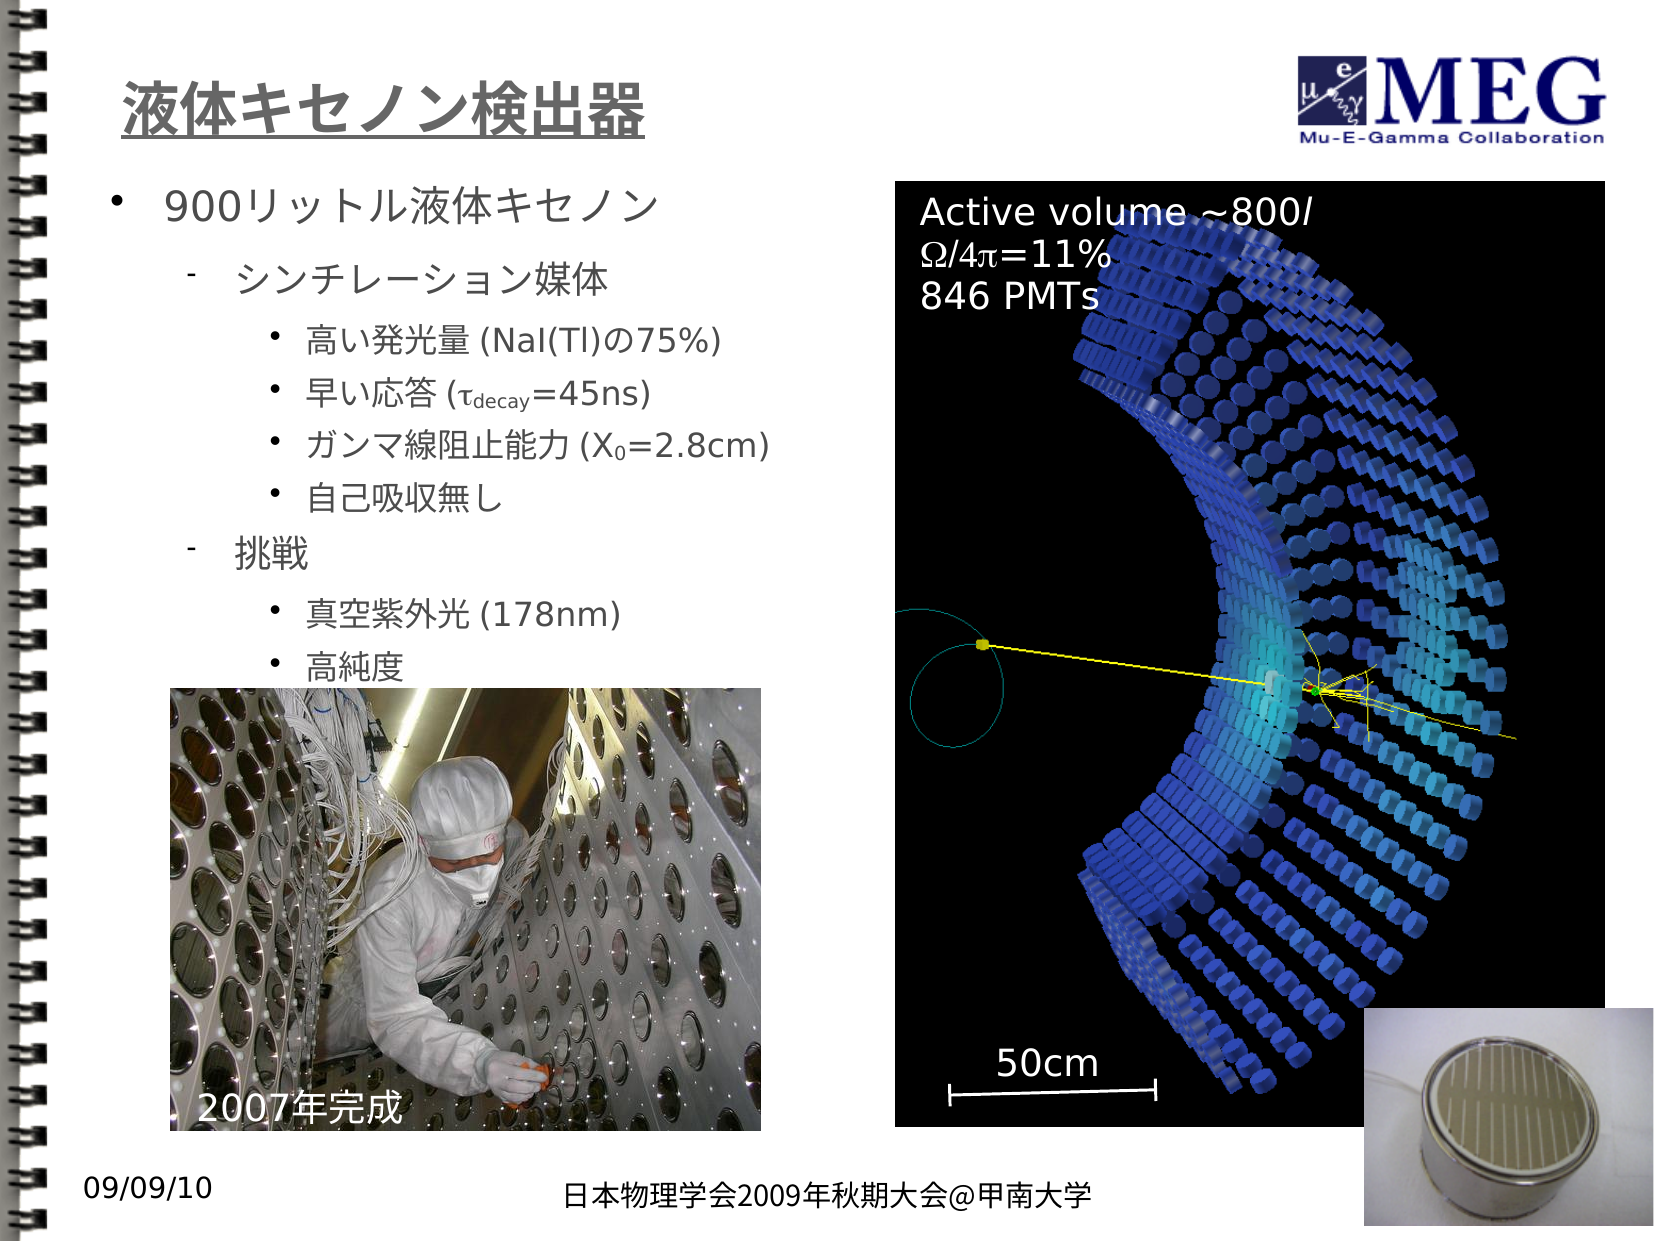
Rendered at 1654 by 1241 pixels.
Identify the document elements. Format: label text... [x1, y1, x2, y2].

text_box Active volume ~800l W/4p=11% 846 PMTs [904, 184, 1328, 330]
title 液体キセノン検出器 [121, 50, 1614, 162]
text_box 50cm [980, 1035, 1115, 1095]
picture [0, 0, 1654, 1241]
list 900リットル液体キセノン シンチレーション媒体 高い発光量 (NaI(Tl)の75%) 早い応答 (tdecay=45ns) ガンマ線阻止能力 (X0=2.8cm) 自己吸収無し 挑戦 真空紫外光 (178nm) 高純度 低温 (165K) [92, 174, 890, 1094]
text_box 2007年完成 [181, 1072, 419, 1131]
